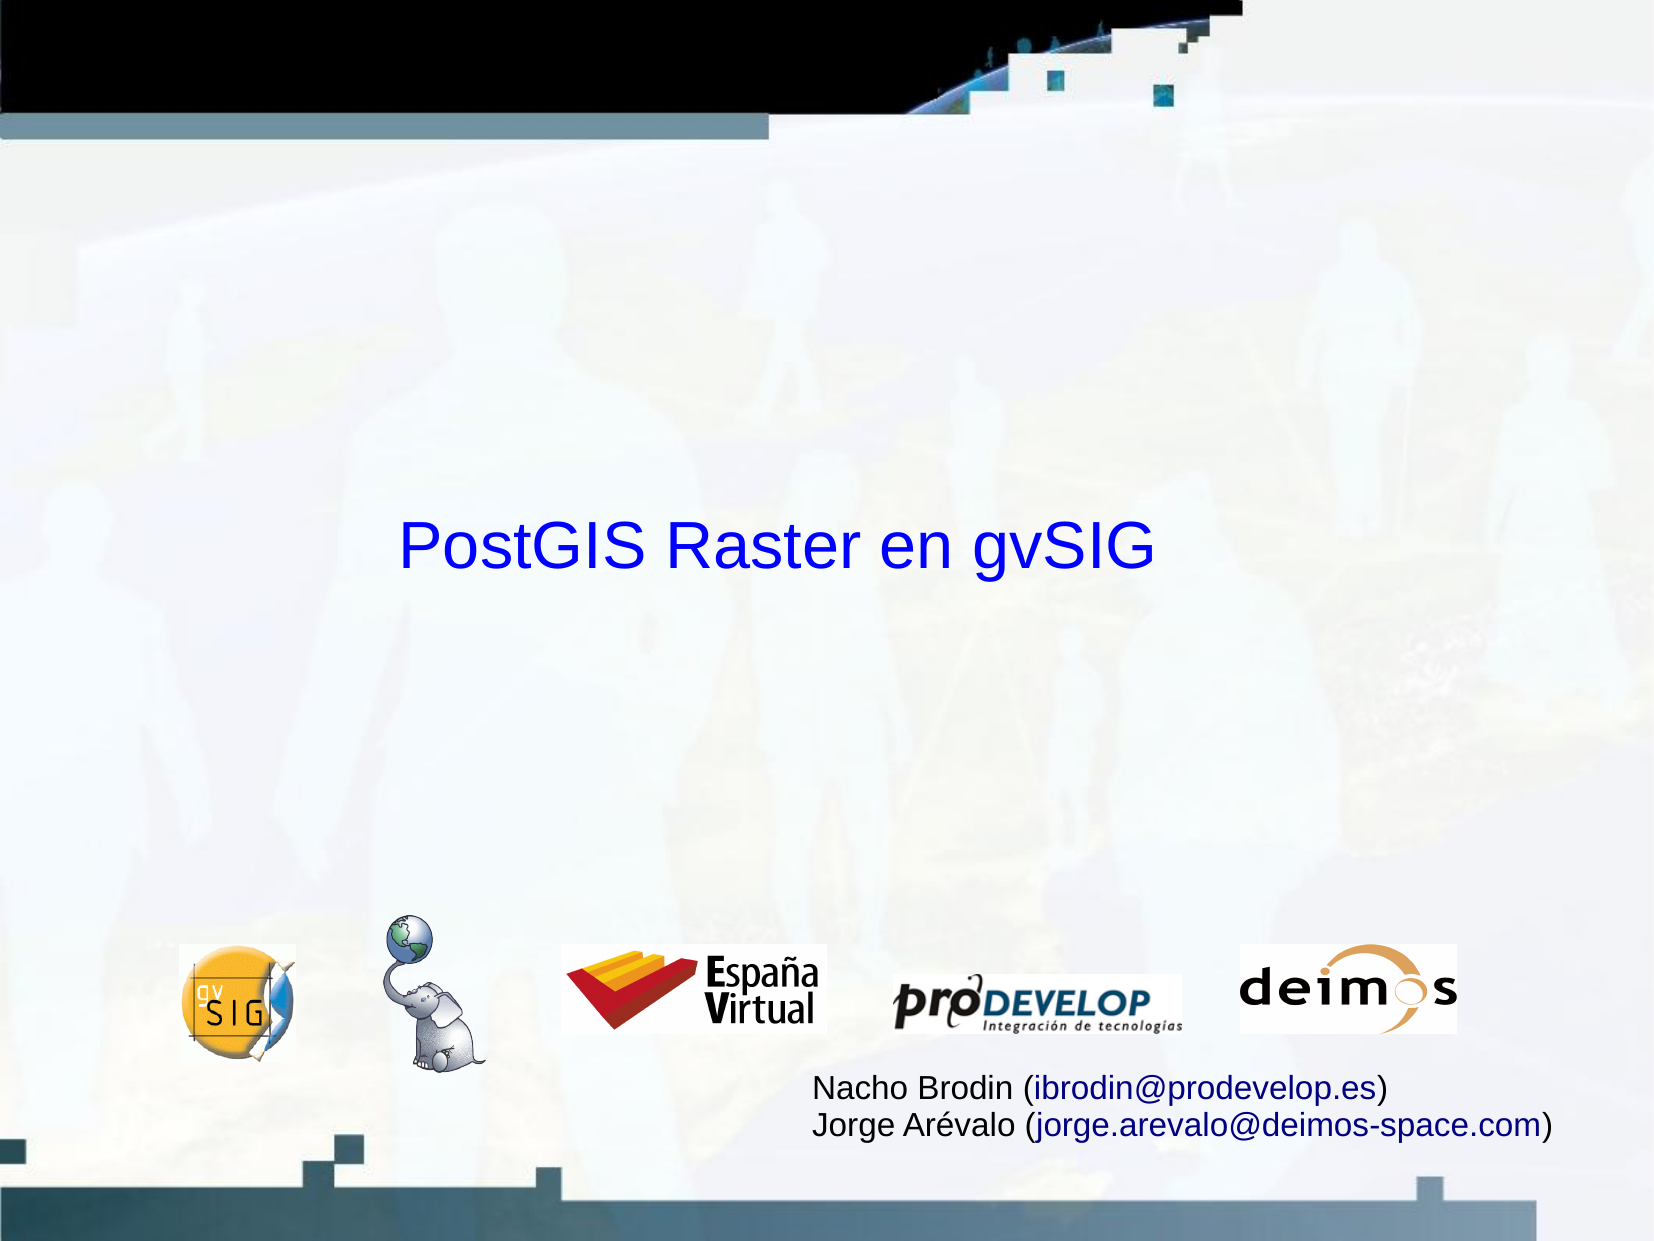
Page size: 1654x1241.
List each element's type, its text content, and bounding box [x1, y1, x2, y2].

text_box Nacho Brodin (ibrodin@prodevelop.es) Jorge Arévalo (jorge.arevalo@deimos-space.com) [797, 1062, 1625, 1152]
text_box PostGIS Raster en gvSIG [383, 500, 1211, 591]
picture [0, 0, 1654, 1241]
